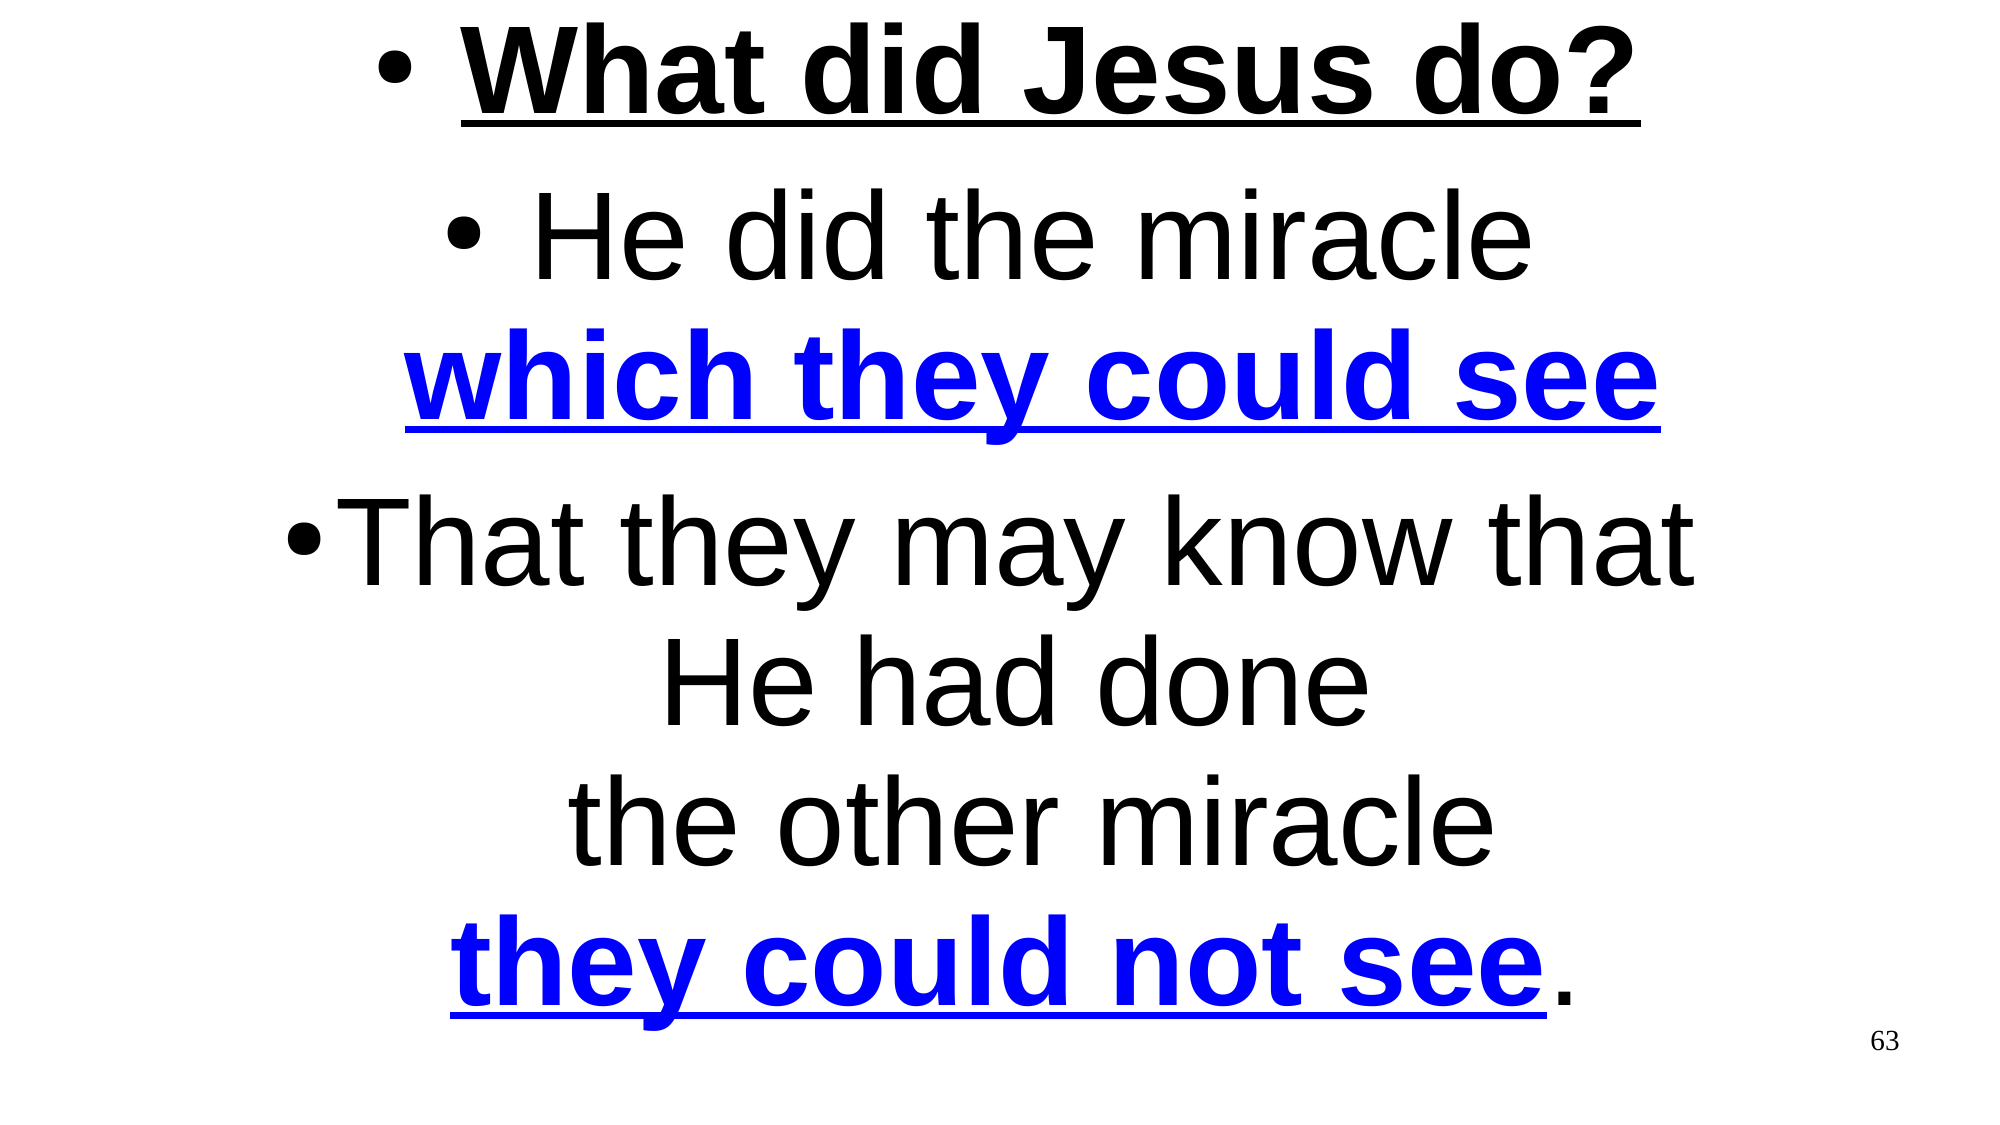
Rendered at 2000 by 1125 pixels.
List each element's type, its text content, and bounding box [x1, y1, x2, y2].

list What did Jesus do? He did the miracle which they could see That they may know that He had done the other miracle they could not see. [0, 0, 1996, 1123]
